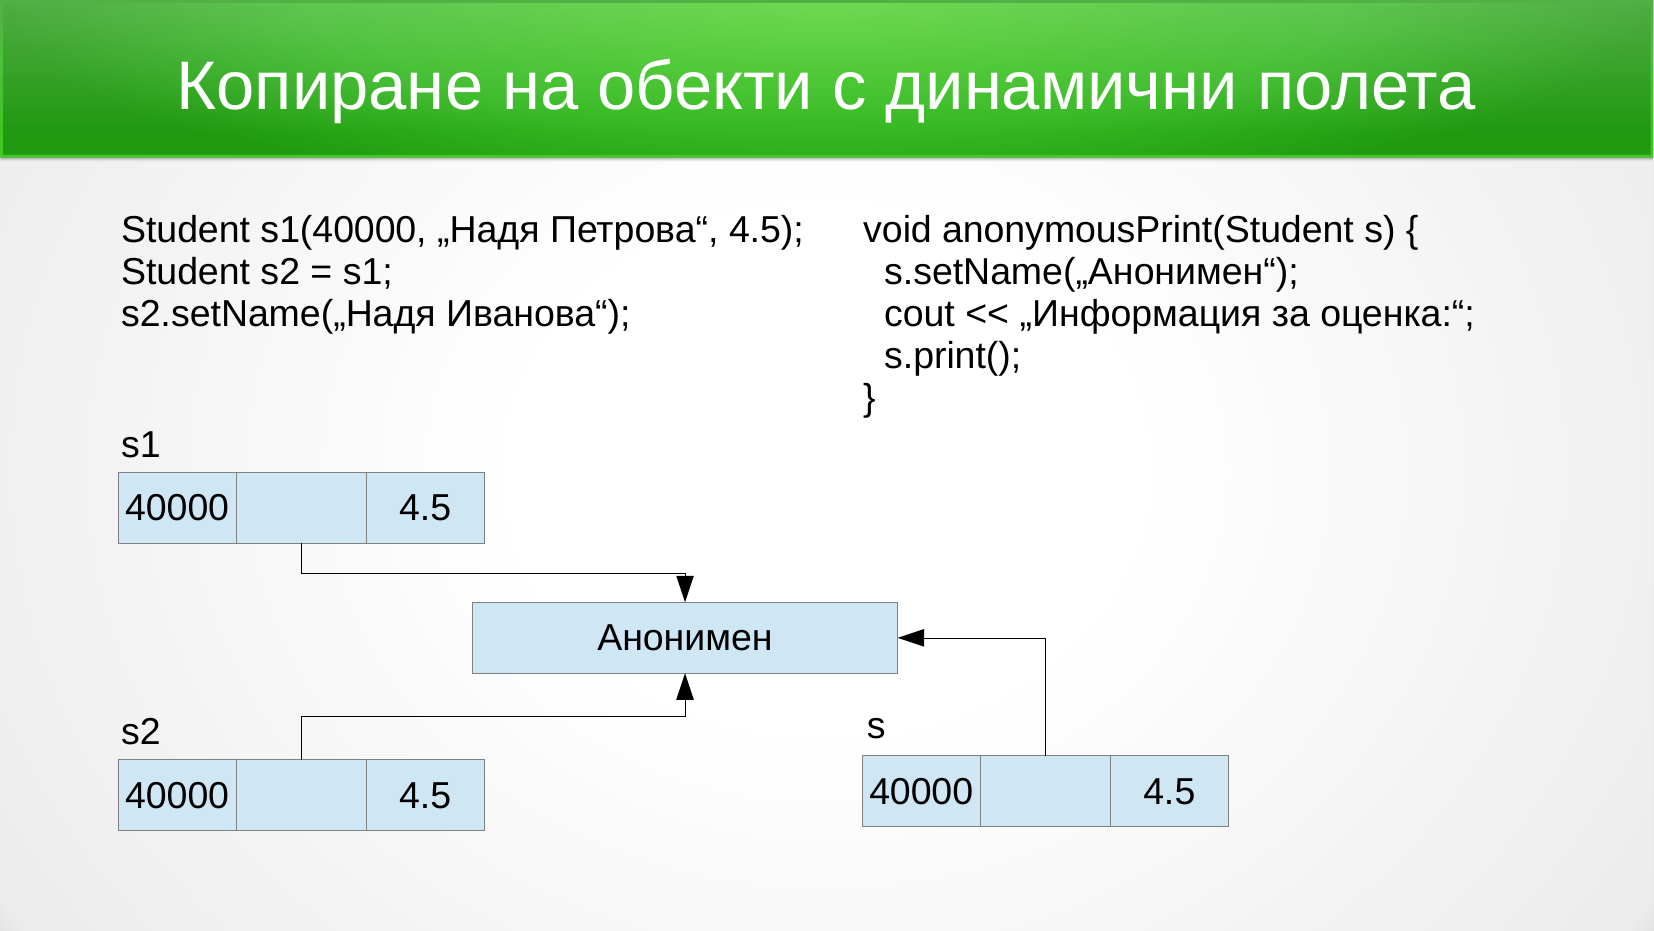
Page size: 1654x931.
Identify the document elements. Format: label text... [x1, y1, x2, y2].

text_box [237, 759, 366, 831]
text_box 40000 [118, 759, 237, 831]
text_box Student s1(40000, „Надя Петрова“, 4.5); Student s2 = s1; s2.setName(„Надя Иванова“); [106, 200, 820, 384]
text_box 4.5 [366, 472, 485, 544]
text_box Анонимен [472, 602, 898, 674]
title Копиране на обекти с динамични полета [82, 37, 1571, 135]
text_box [981, 755, 1110, 827]
text_box 40000 [118, 472, 237, 544]
text_box void anonymousPrint(Student s) { s.setName(„Анонимен“); cout << „Информация за оценка:“; s.print(); } [848, 200, 1595, 426]
text_box s2 [106, 702, 176, 760]
text_box s1 [106, 415, 176, 473]
text_box s [852, 696, 901, 754]
text_box 4.5 [366, 759, 485, 831]
text_box 40000 [862, 755, 981, 827]
text_box [237, 472, 366, 544]
text_box 4.5 [1110, 755, 1229, 827]
